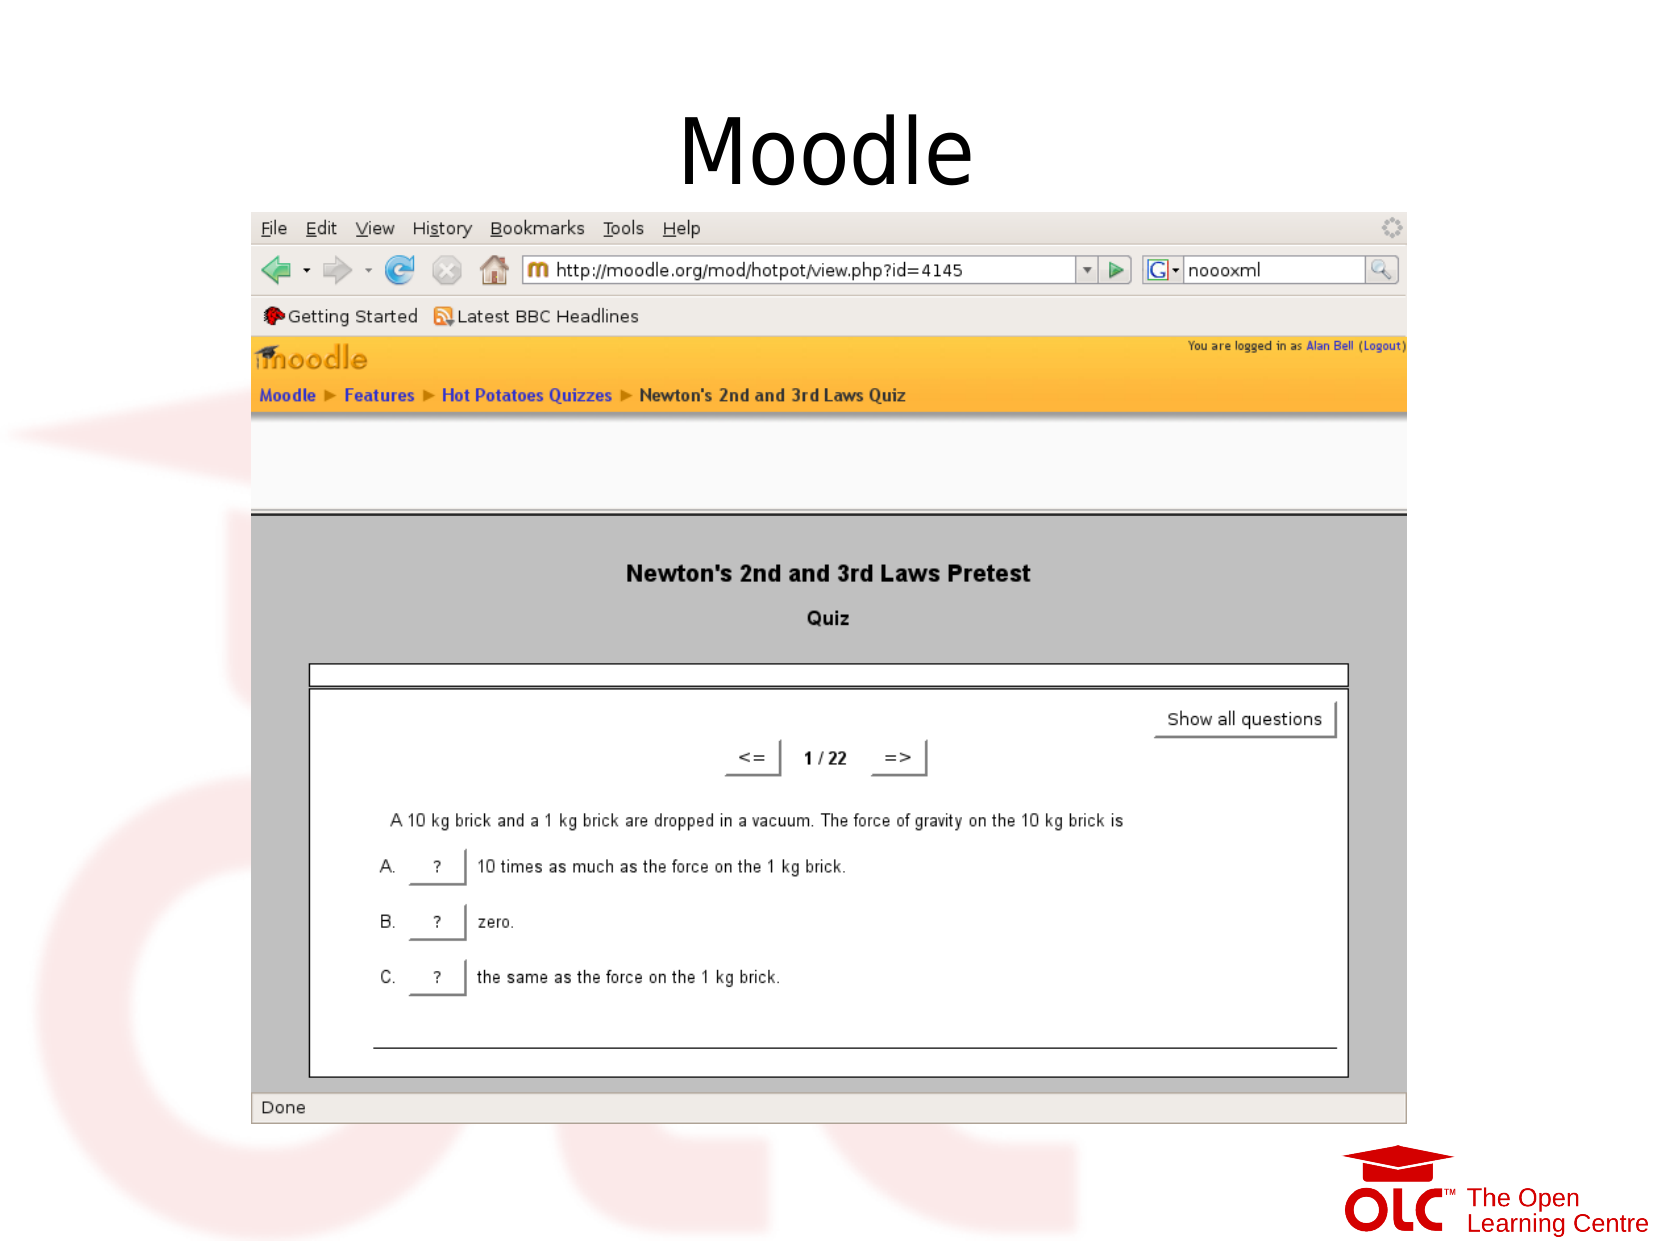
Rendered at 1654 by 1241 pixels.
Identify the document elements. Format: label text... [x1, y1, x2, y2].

picture [0, 212, 1407, 1241]
picture [1341, 1145, 1648, 1237]
title Moodle [82, 56, 1571, 250]
